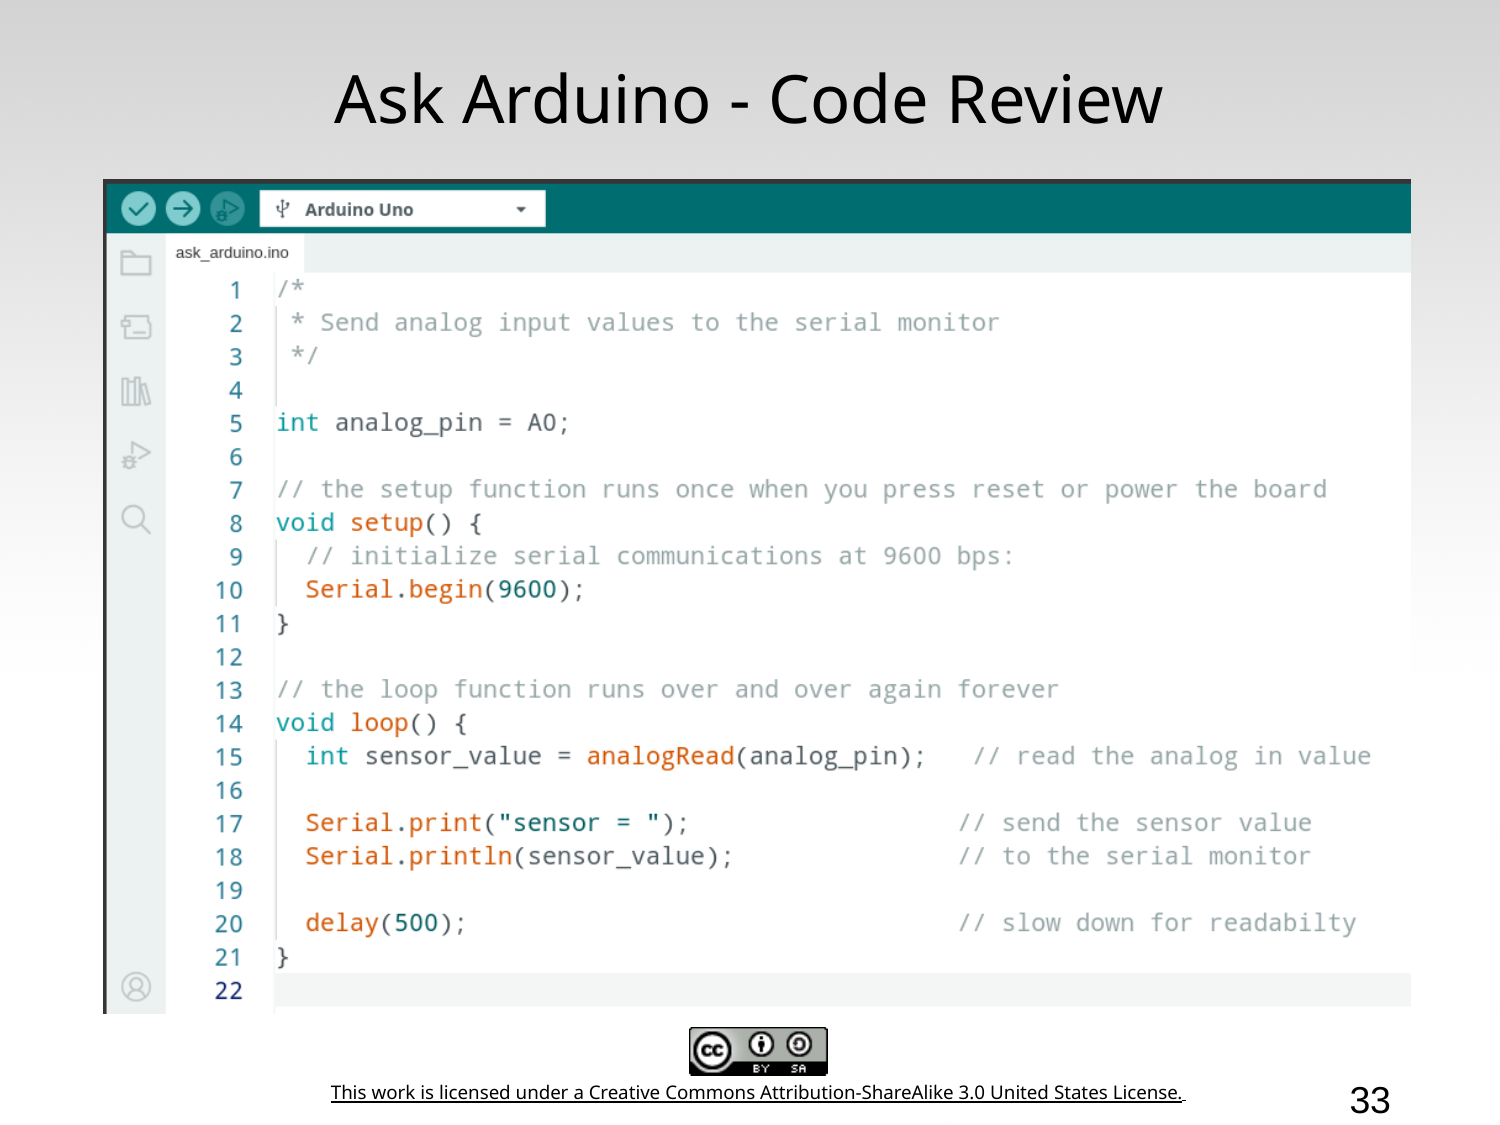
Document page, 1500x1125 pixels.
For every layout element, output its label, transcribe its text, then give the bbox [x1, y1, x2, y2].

title Ask Arduino - Code Review [112, 2, 1388, 179]
picture [0, 0, 1500, 1125]
